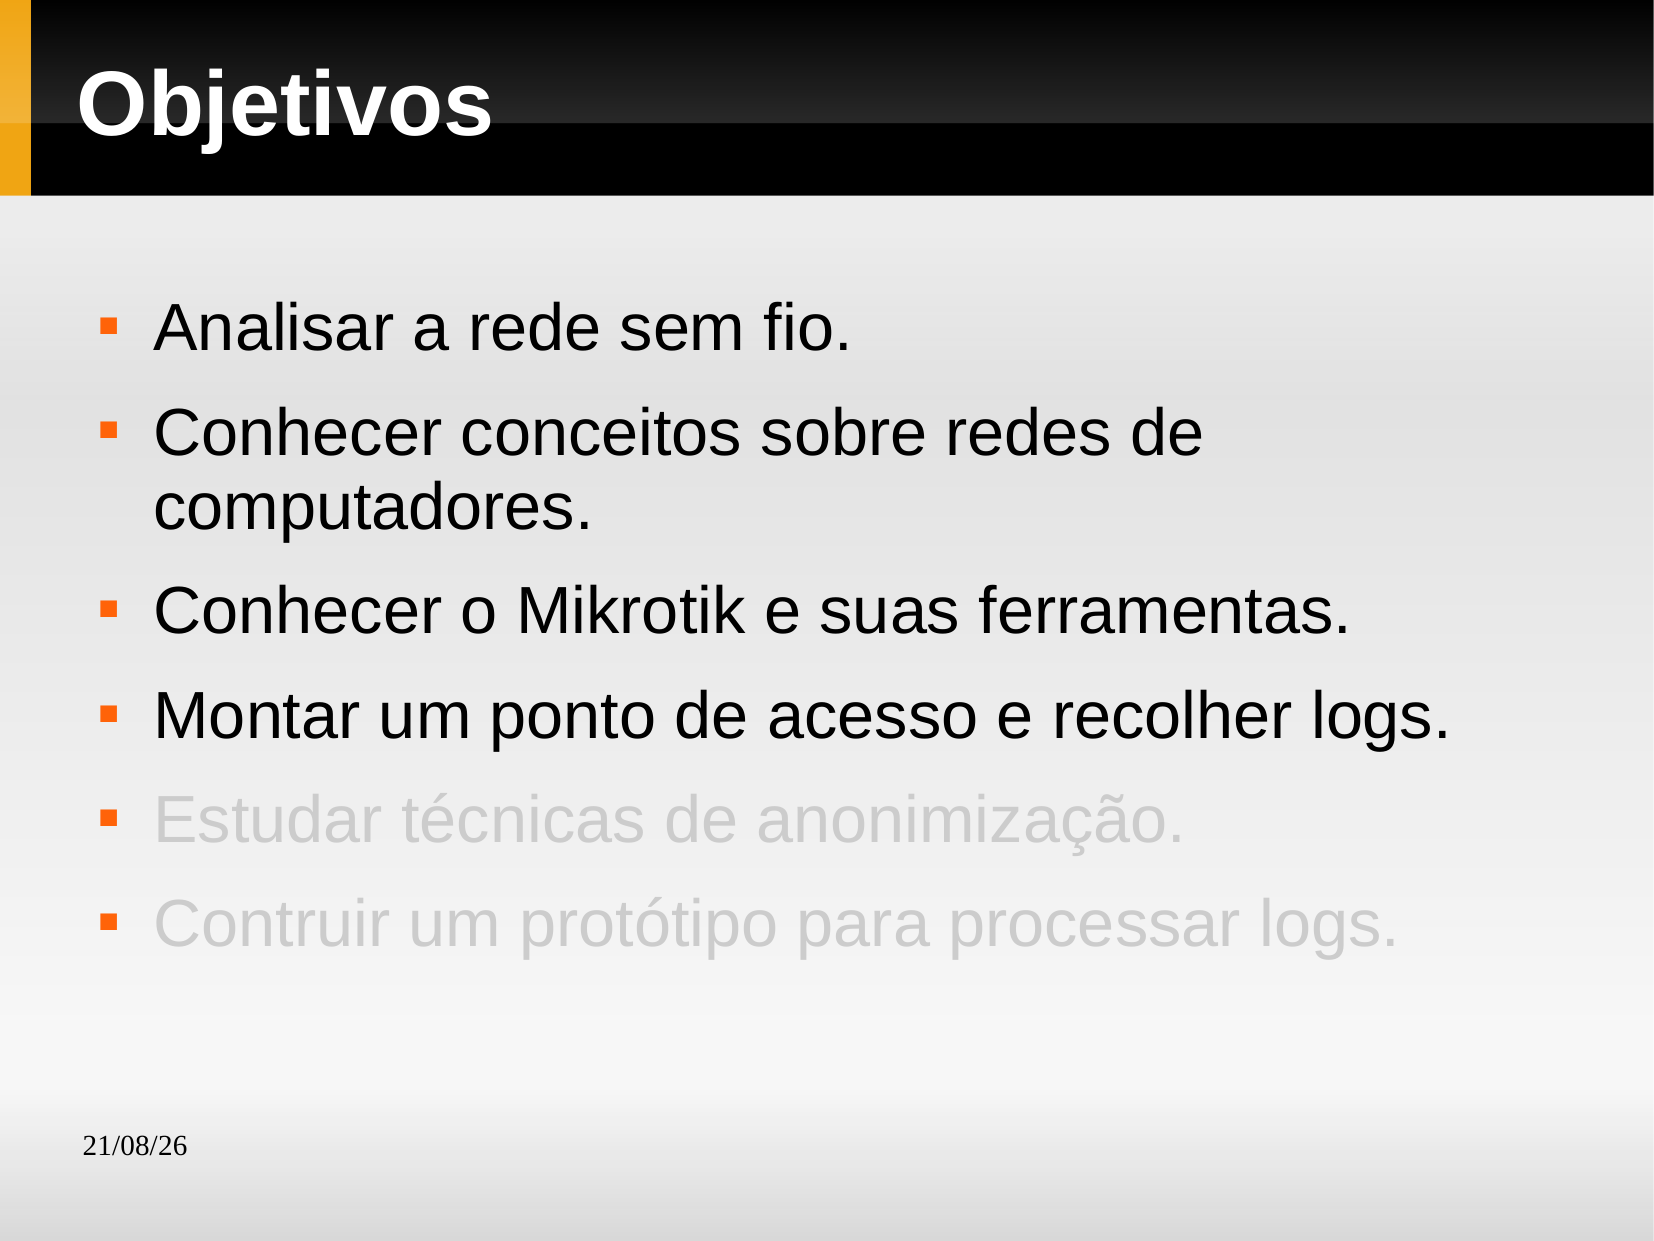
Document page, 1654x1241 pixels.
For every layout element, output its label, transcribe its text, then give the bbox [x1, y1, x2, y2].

list Analisar a rede sem fio. Conhecer conceitos sobre redes de computadores. Conhecer o Mikrotik e suas ferramentas. Montar um ponto de acesso e recolher logs. Estudar técnicas de anonimização. Contruir um protótipo para processar logs. [82, 290, 1571, 1094]
title Objetivos [76, 7, 1565, 200]
picture [0, 0, 1654, 1241]
